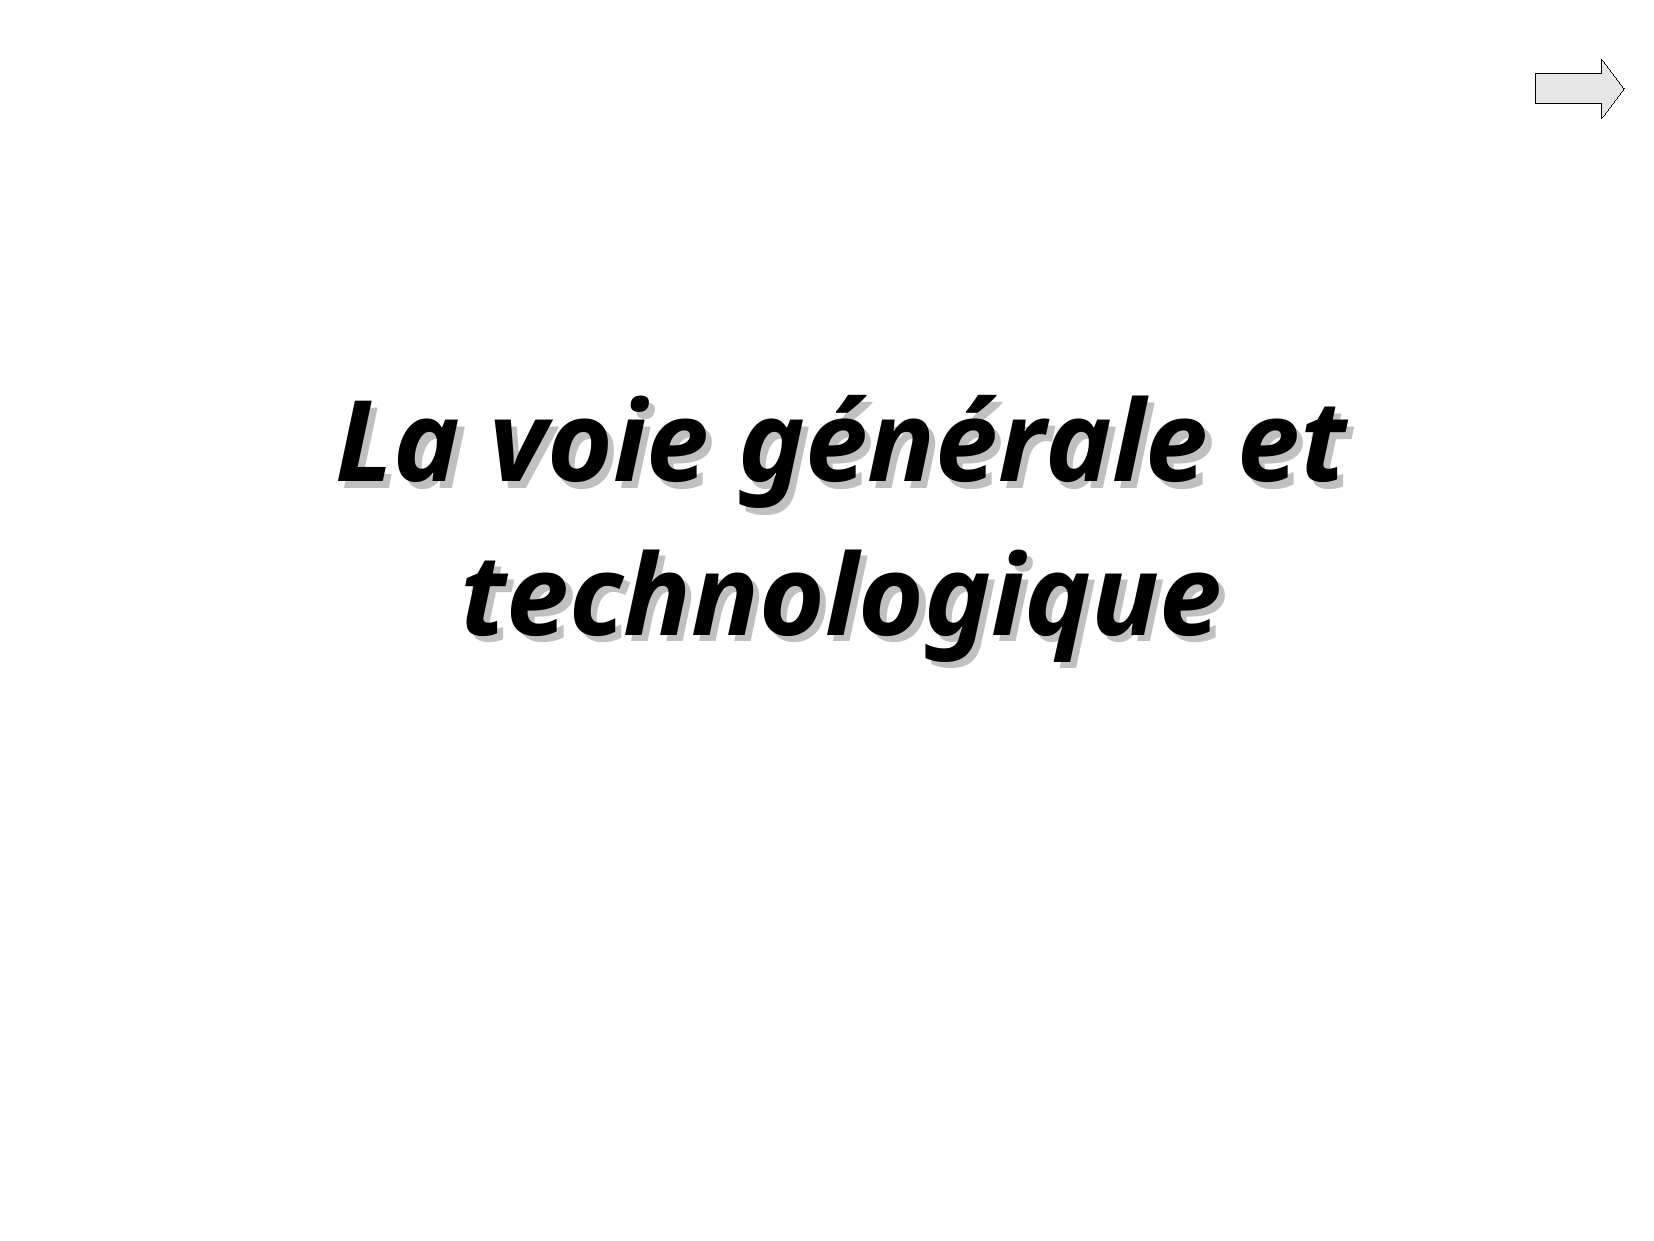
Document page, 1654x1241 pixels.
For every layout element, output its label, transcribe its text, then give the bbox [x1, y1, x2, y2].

text_box La voie générale et technologique [265, 354, 1418, 683]
text_box [1535, 59, 1625, 119]
